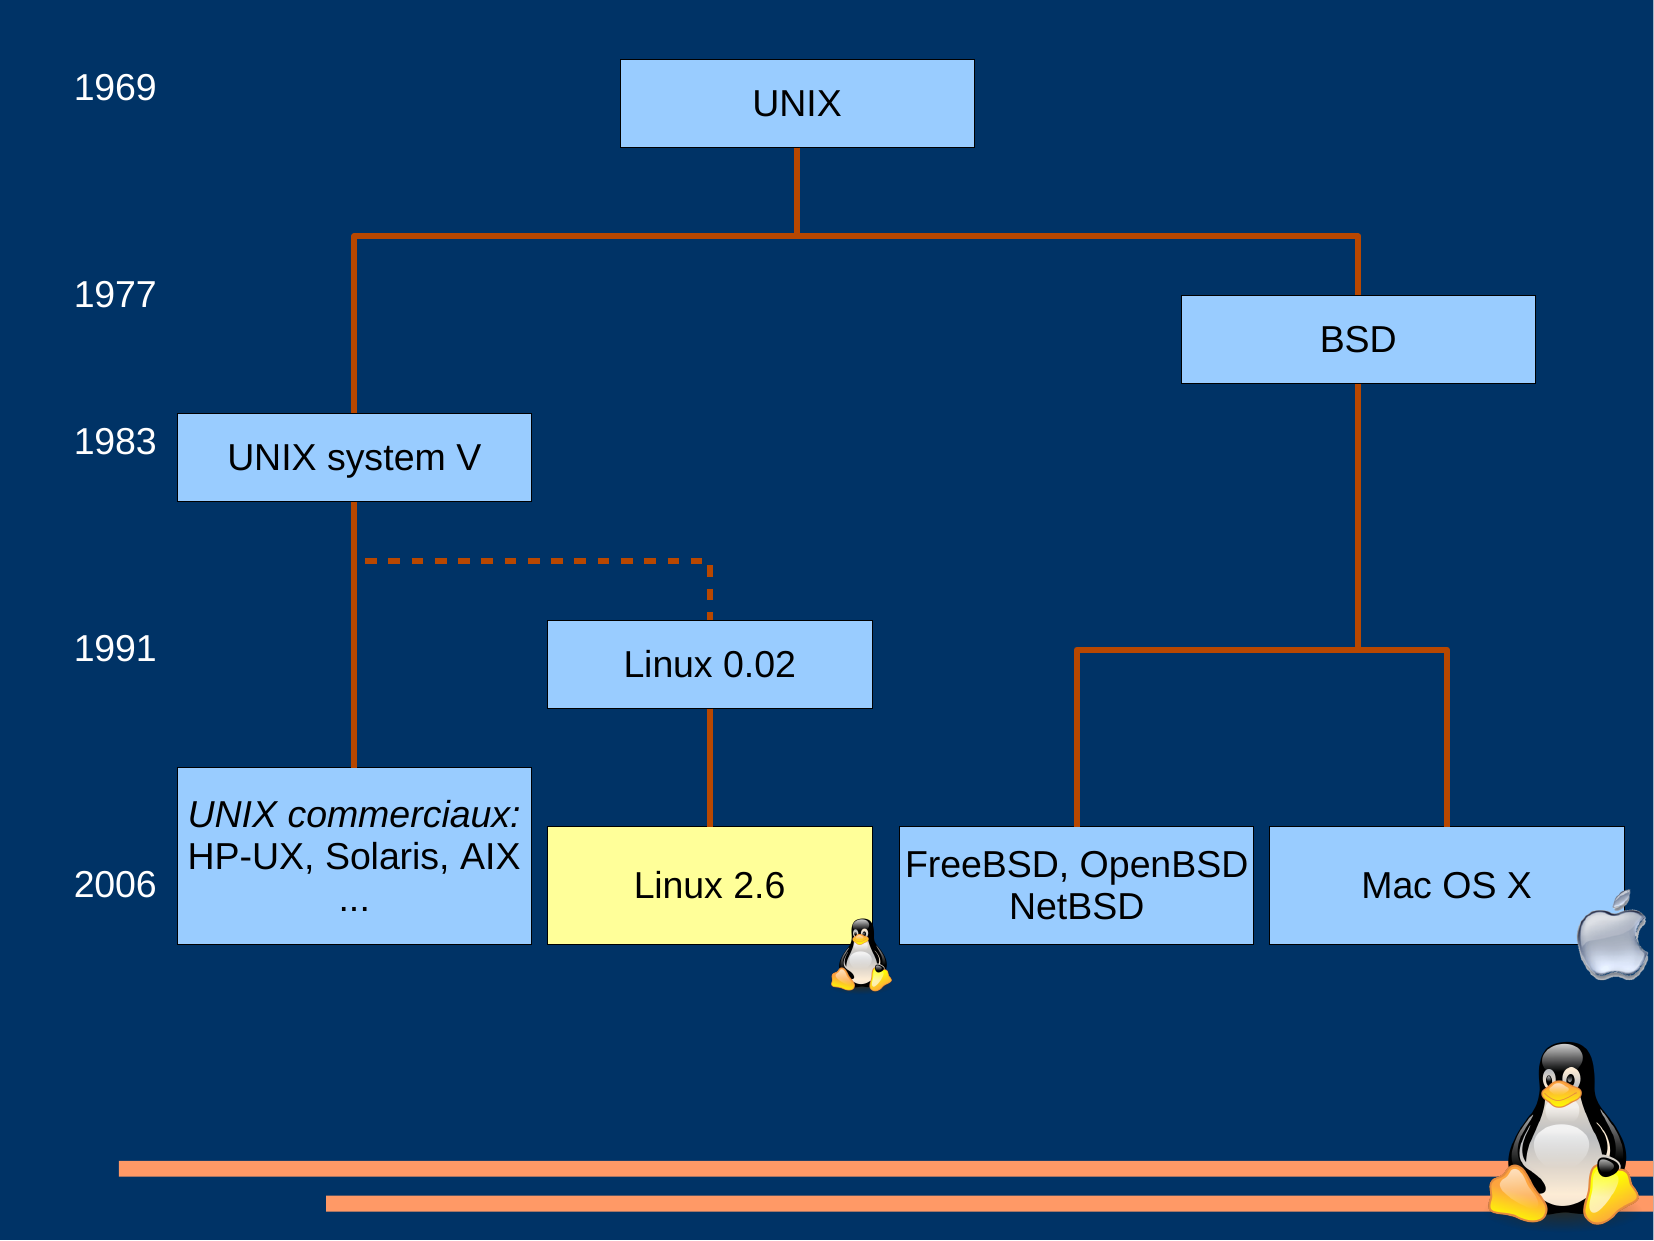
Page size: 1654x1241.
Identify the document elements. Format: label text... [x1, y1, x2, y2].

text_box 1983 [59, 413, 266, 532]
picture [1571, 885, 1654, 986]
text_box UNIX system V [266, 413, 532, 502]
text_box UNIX [620, 59, 975, 148]
text_box 2006 [59, 856, 266, 975]
picture [1476, 1033, 1649, 1241]
text_box 1991 [59, 620, 266, 739]
text_box BSD [1181, 295, 1536, 384]
text_box Linux 0.02 [547, 620, 873, 709]
text_box 1977 [59, 265, 266, 384]
text_box Mac OS X [1269, 826, 1625, 945]
text_box Linux 2.6 [547, 826, 873, 945]
text_box 1969 [59, 59, 266, 178]
text_box FreeBSD, OpenBSD NetBSD [899, 826, 1254, 945]
picture [826, 915, 896, 998]
text_box UNIX commerciaux: HP-UX, Solaris, AIX ... [177, 767, 532, 945]
